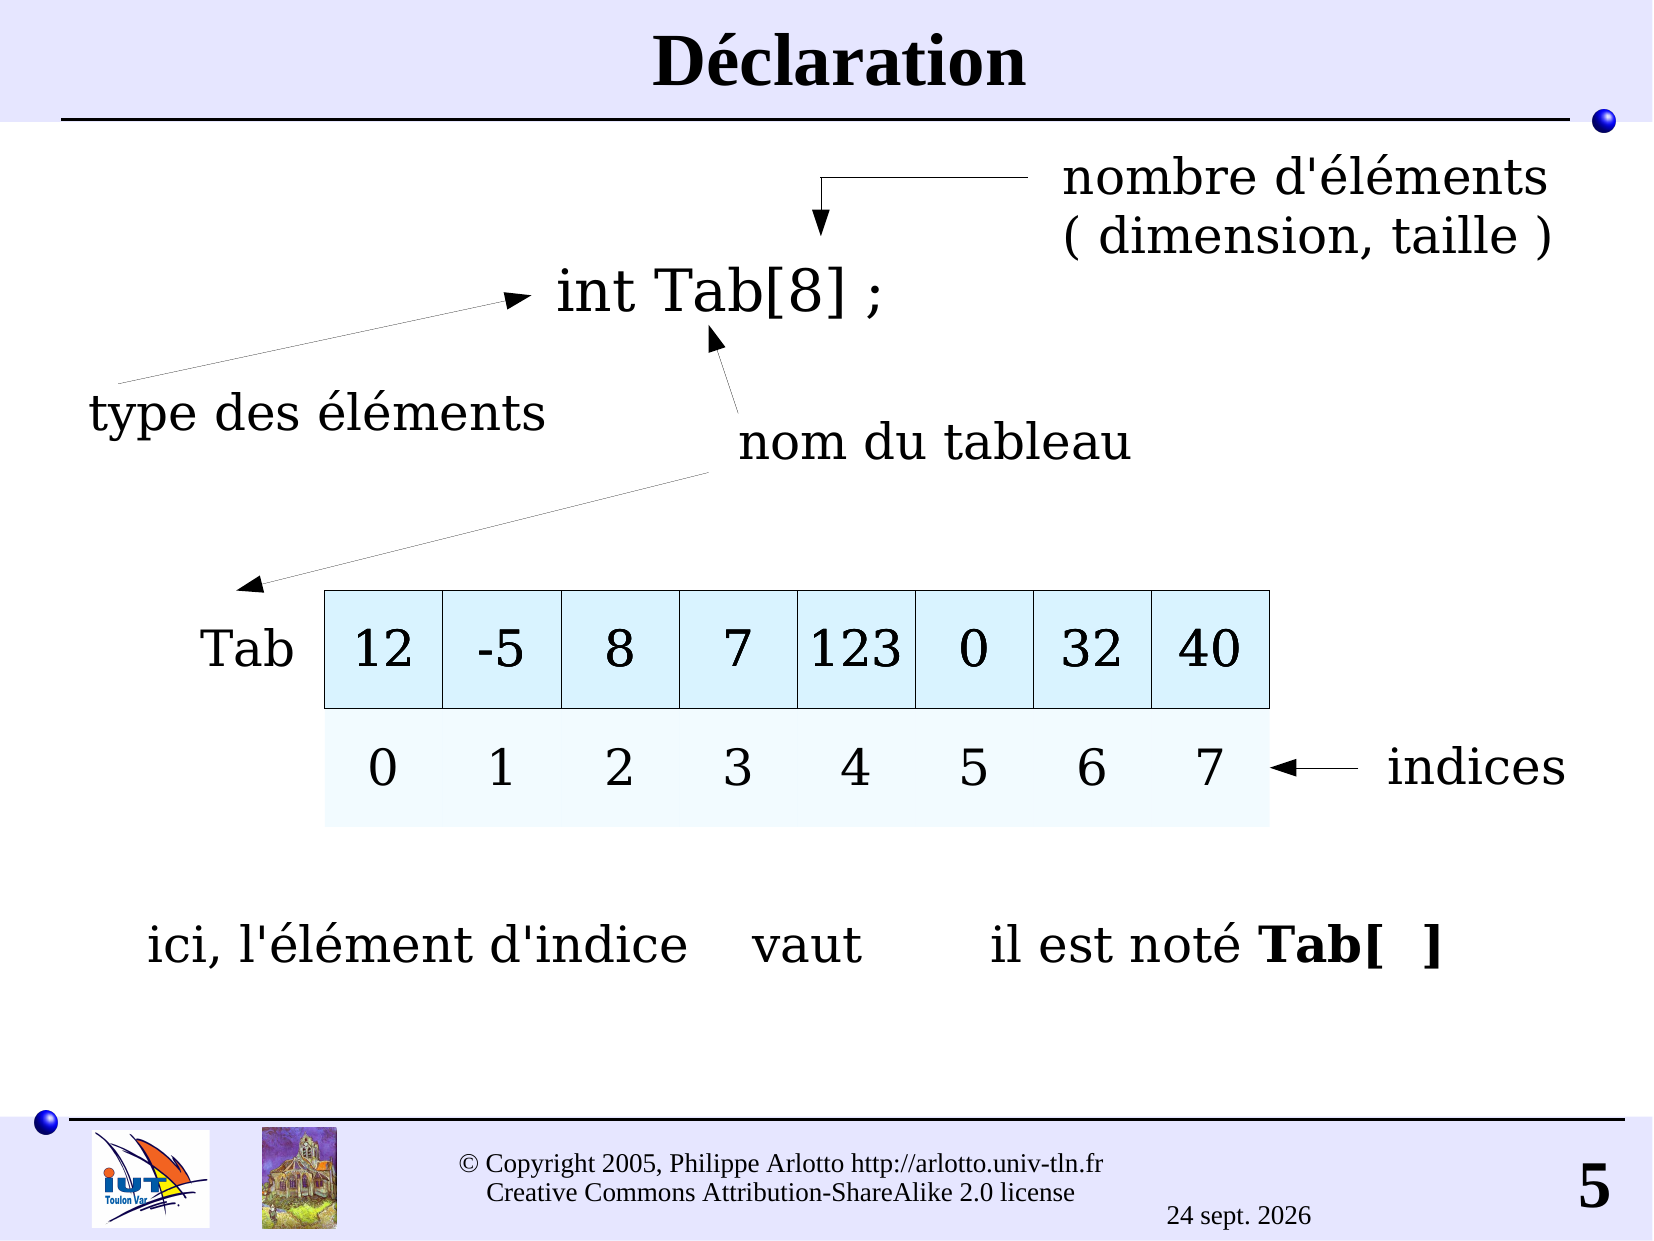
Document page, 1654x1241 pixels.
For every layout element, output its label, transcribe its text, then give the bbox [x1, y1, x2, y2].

title Déclaration [95, 11, 1585, 110]
text_box 5 [915, 708, 1033, 827]
text_box nom du tableau [738, 413, 1134, 472]
picture [262, 1127, 337, 1229]
text_box -5 [442, 590, 561, 708]
text_box 4 [797, 708, 915, 827]
text_box 0 [324, 708, 442, 827]
text_box 7 [1151, 708, 1270, 827]
text_box 7 [679, 590, 797, 708]
text_box 2 [561, 708, 679, 827]
text_box ici, l'élément d'indice vaut il est noté Tab[ ] [147, 915, 1441, 975]
text_box 1 [442, 708, 561, 827]
text_box 32 [1033, 590, 1151, 708]
text_box 8 [561, 590, 679, 708]
text_box 123 [797, 590, 915, 708]
text_box 6 [1033, 708, 1151, 827]
text_box int Tab[8] ; [555, 257, 882, 326]
text_box 3 [679, 708, 797, 827]
text_box type des éléments [88, 383, 548, 443]
text_box nombre d'éléments ( dimension, taille ) [1062, 148, 1555, 266]
text_box 12 [324, 590, 442, 708]
text_box Tab [200, 620, 296, 680]
text_box 40 [1151, 590, 1270, 708]
text_box 0 [915, 590, 1033, 708]
text_box indices [1387, 738, 1568, 797]
